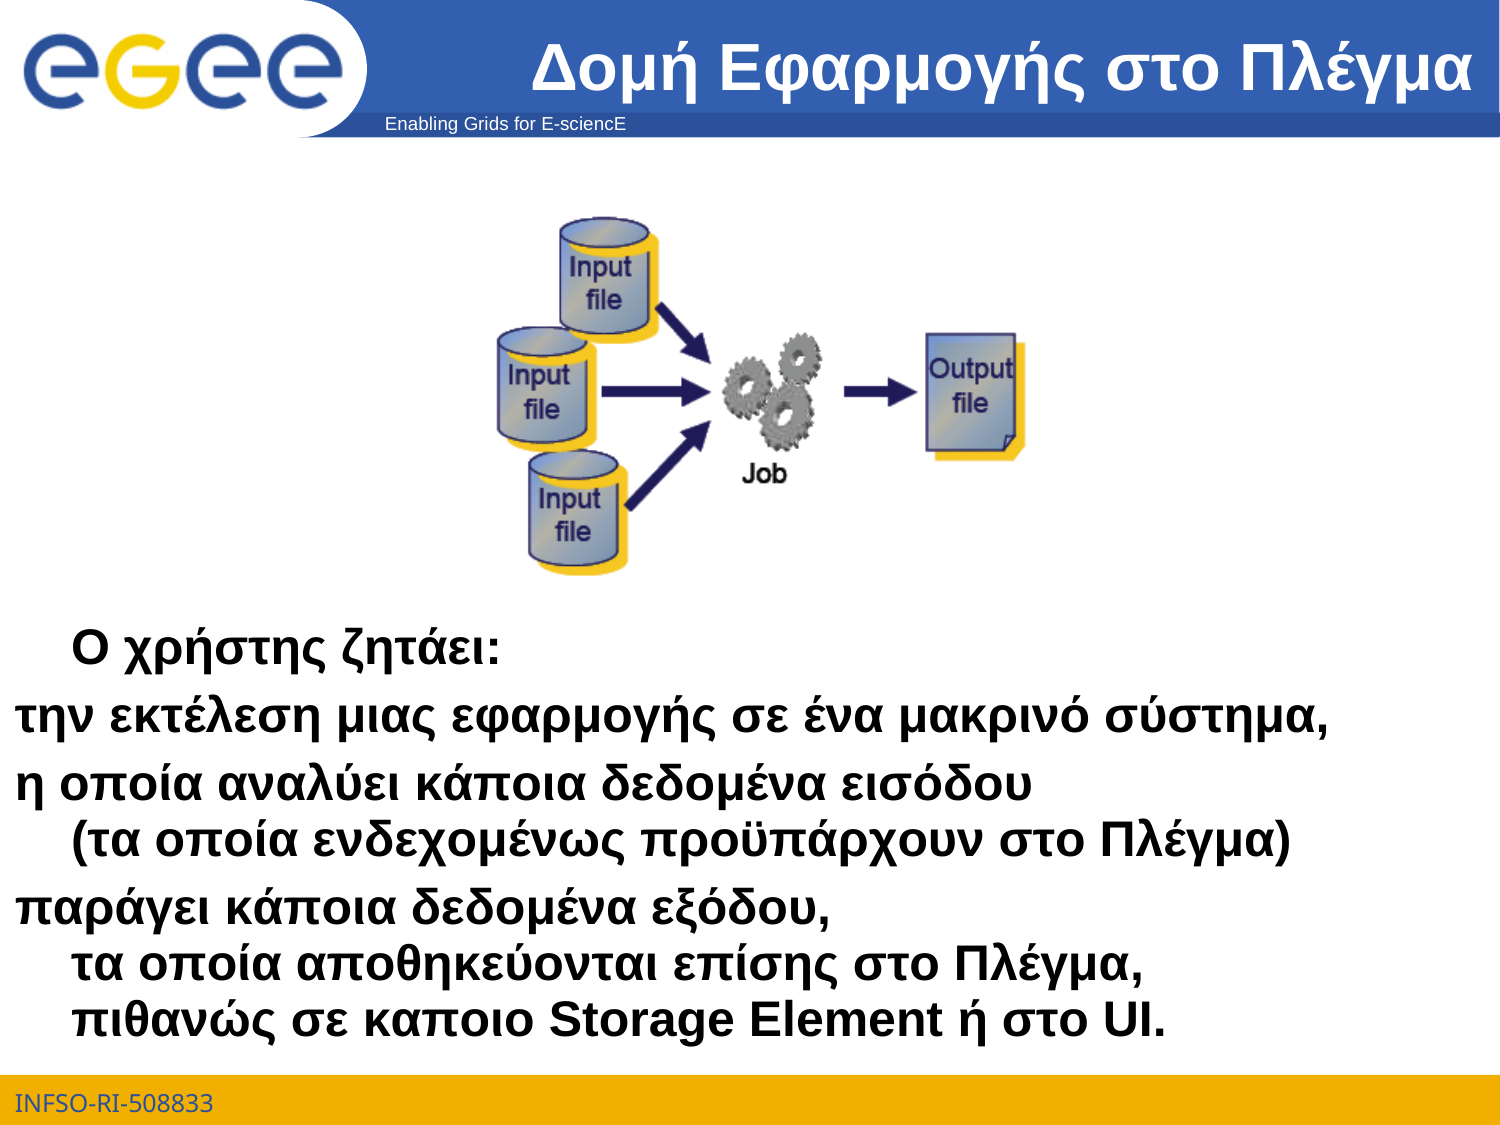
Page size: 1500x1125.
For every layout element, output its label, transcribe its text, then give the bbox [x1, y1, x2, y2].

title Δομή Εφαρμογής στο Πλέγμα [369, 0, 1475, 195]
list Ο χρήστης ζητάει: την εκτέλεση μιας εφαρμογής σε ένα μακρινό σύστημα, η οποία αναλύει κάποια δεδομένα εισόδου (τα οποία ενδεχομένως προϋπάρχουν στο Πλέγμα) παράγει κάποια δεδομένα εξόδου, τα οποία αποθηκεύονται επίσης στο Πλέγμα, πιθανώς σε καποιο Storage Element ή στο UI. [0, 611, 1500, 1063]
picture [18, 30, 349, 112]
picture [419, 203, 1093, 590]
